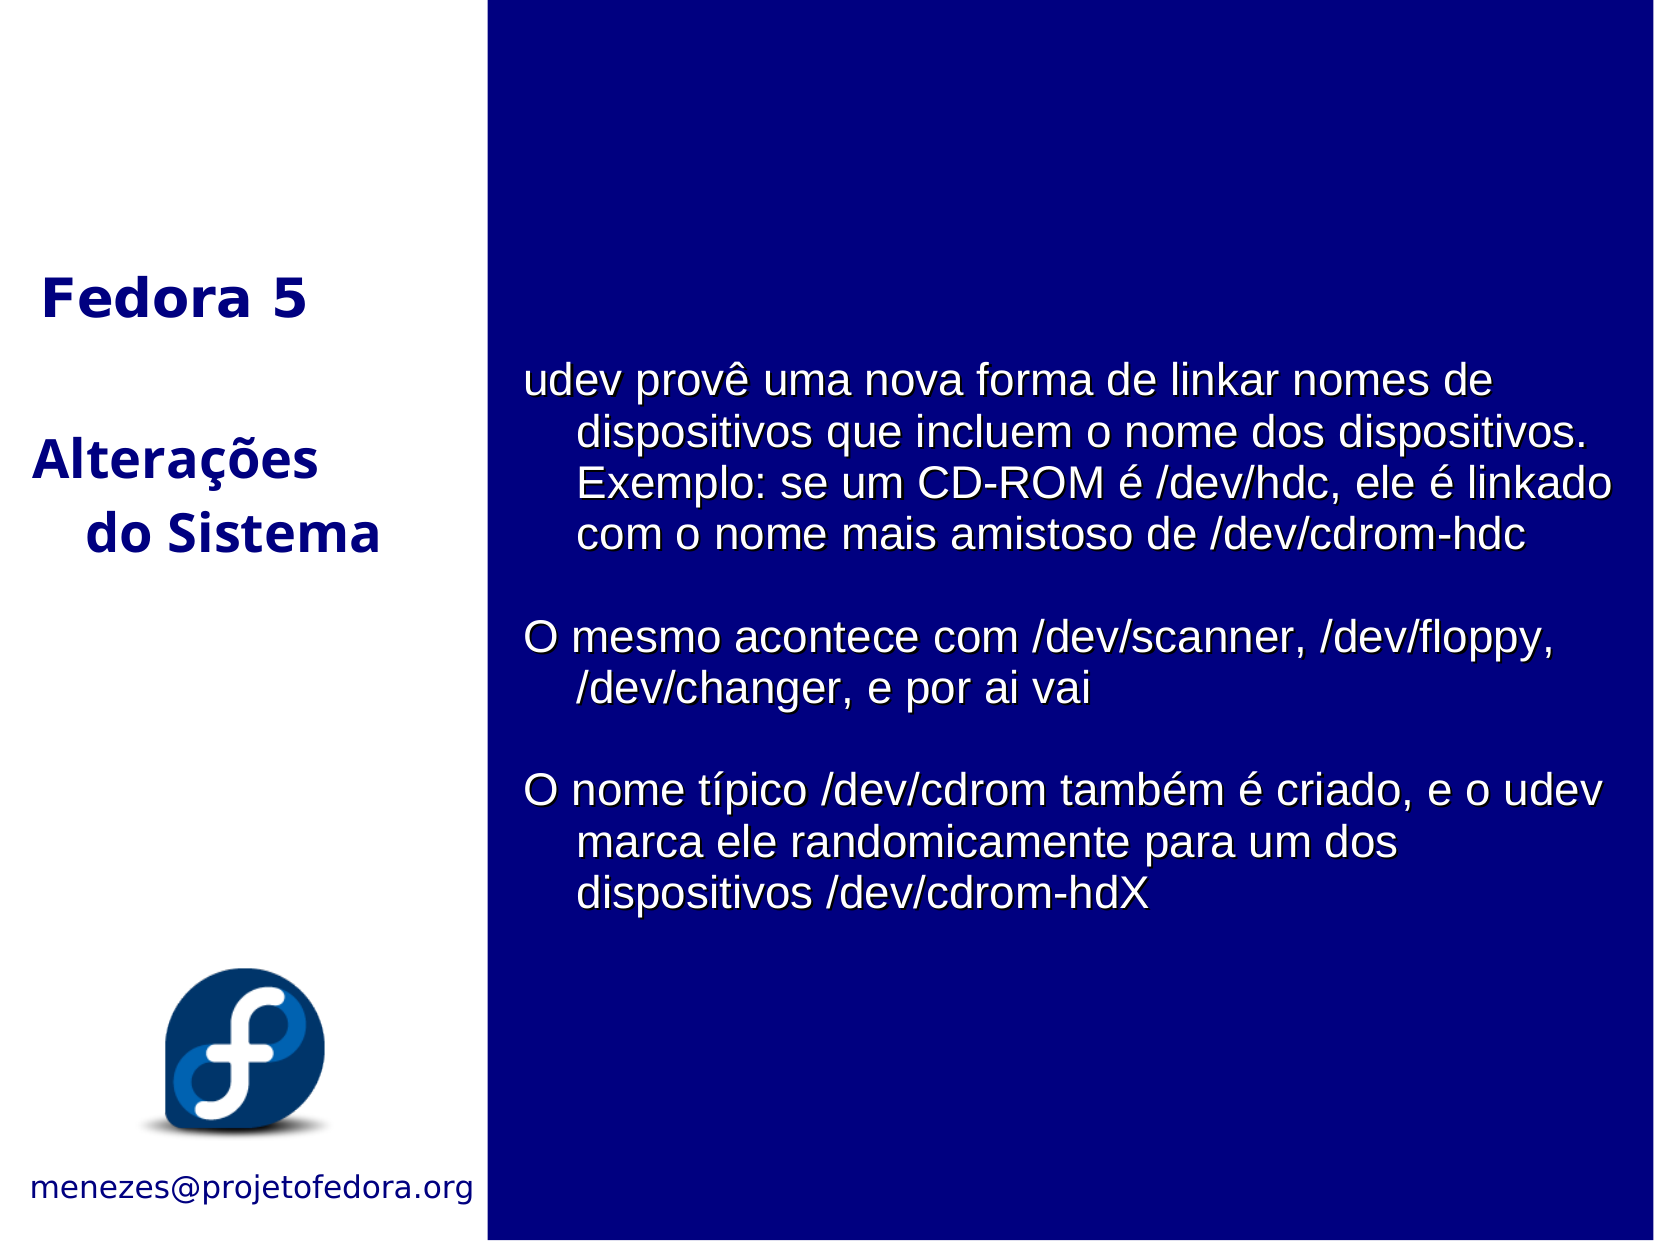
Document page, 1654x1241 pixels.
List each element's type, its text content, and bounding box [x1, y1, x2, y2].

text_box udev provê uma nova forma de linkar nomes de dispositivos que incluem o nome dos dispositivos. Exemplo: se um CD-ROM é /dev/hdc, ele é linkado com o nome mais amistoso de /dev/cdrom-hdc O mesmo acontece com /dev/scanner, /dev/floppy, /dev/changer, e por ai vai O nome típico /dev/cdrom também é criado, e o udev marca ele randomicamente para um dos dispositivos /dev/cdrom-hdX [491, 346, 1654, 947]
text_box Alterações do Sistema [0, 412, 338, 561]
text_box Fedora 5 [25, 260, 325, 338]
picture [132, 967, 339, 1141]
